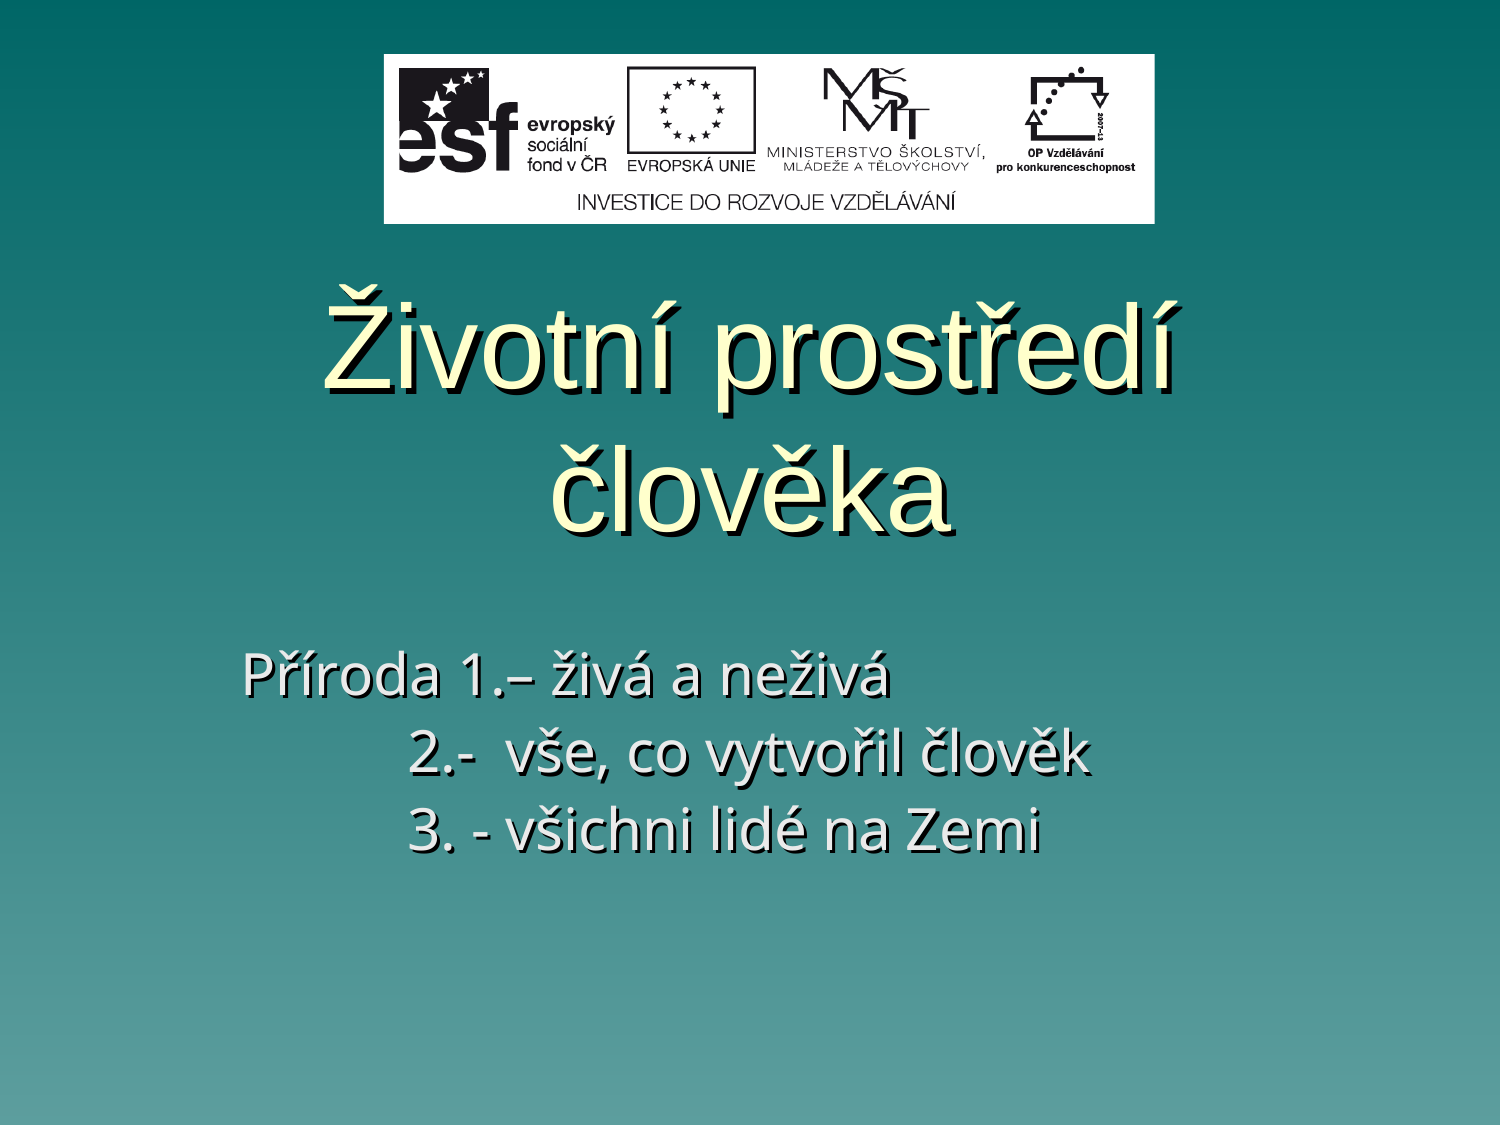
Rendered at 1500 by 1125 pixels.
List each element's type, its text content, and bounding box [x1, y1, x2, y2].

title Životní prostředí člověka [112, 262, 1388, 563]
picture [383, 54, 1155, 224]
subtitle Příroda 1.– živá a neživá 2.- vše, co vytvořil člověk 3. - všichni lidé na Zemi [225, 637, 1365, 925]
